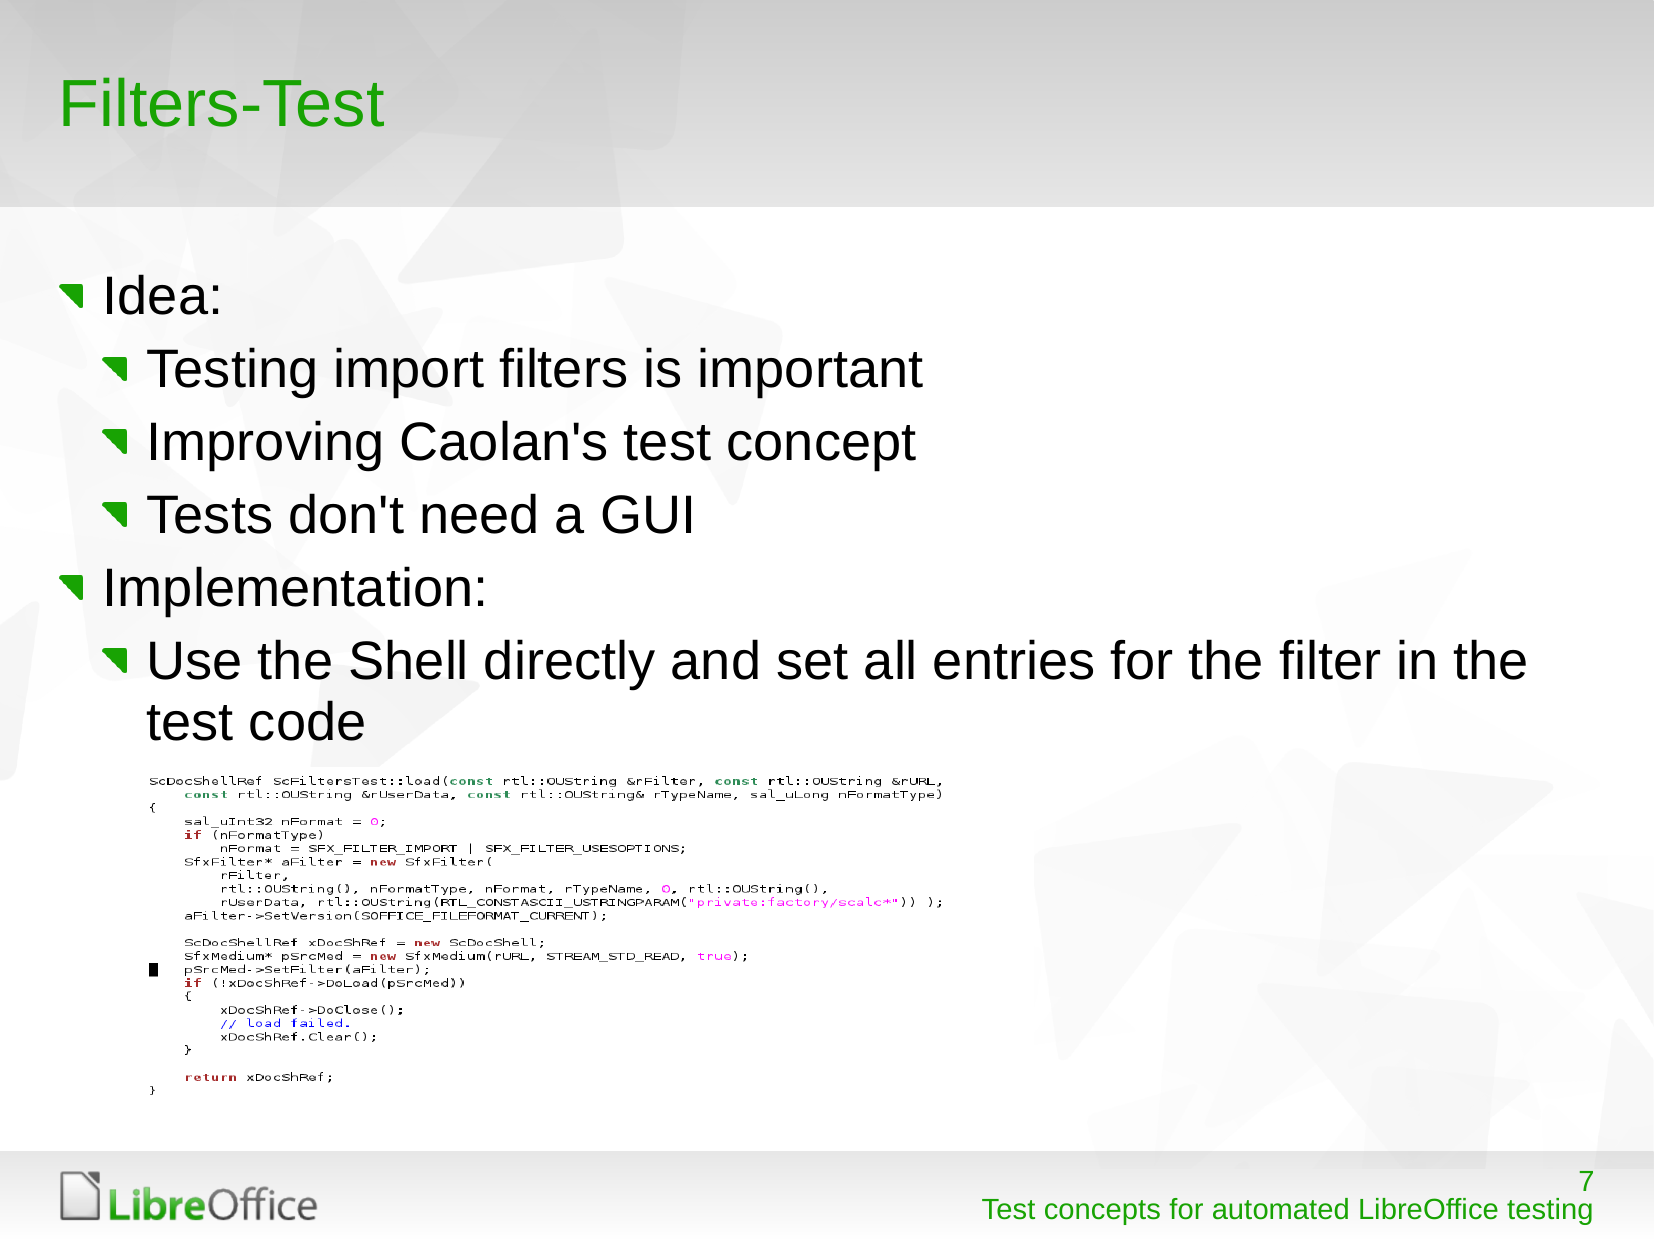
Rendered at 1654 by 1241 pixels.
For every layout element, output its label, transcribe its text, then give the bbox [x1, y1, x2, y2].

picture [41, 1152, 337, 1240]
list Idea: Testing import filters is important Improving Caolan's test concept Tests don't need a GUI Implementation: Use the Shell directly and set all entries for the filter in the test code [59, 265, 1595, 1085]
title Filters-Test [59, 29, 1595, 178]
picture [147, 548, 1654, 1169]
picture [0, 0, 783, 931]
